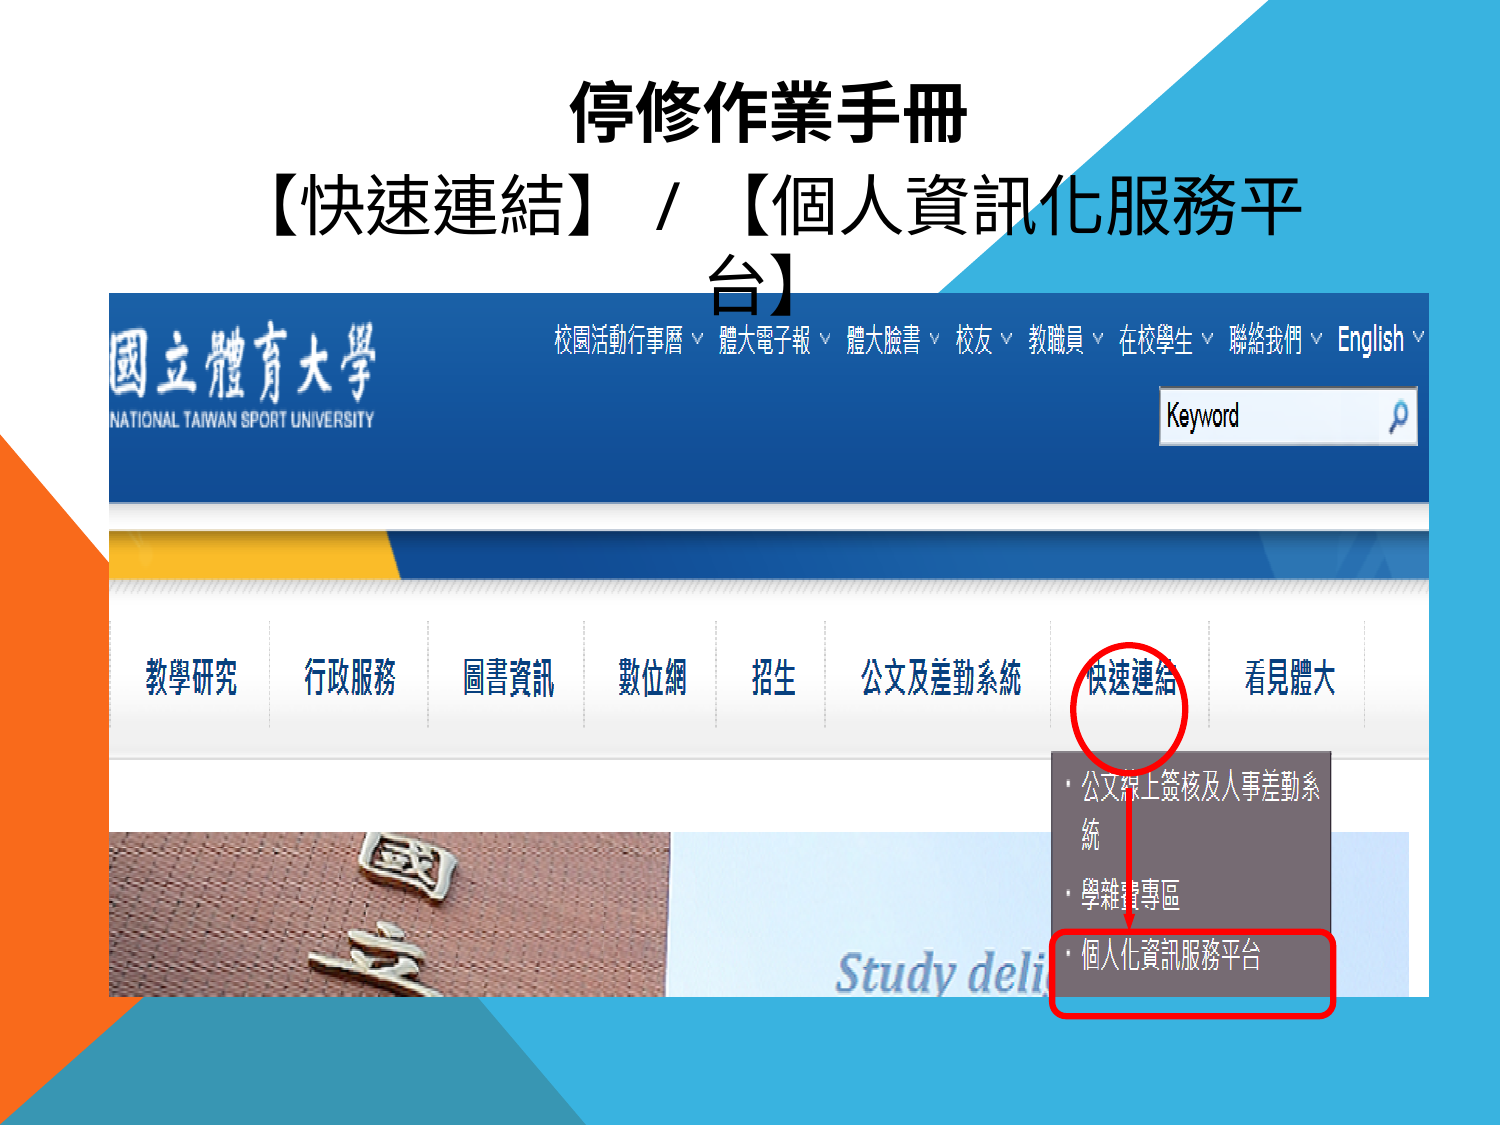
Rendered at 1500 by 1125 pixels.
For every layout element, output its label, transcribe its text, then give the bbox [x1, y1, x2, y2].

text_box 【快速連結】/【個人資訊化服務平台】 [152, 156, 1386, 294]
picture [109, 293, 1429, 997]
picture [1056, 935, 1330, 997]
picture [719, 294, 751, 307]
title 停修作業手冊 [152, 63, 1386, 156]
